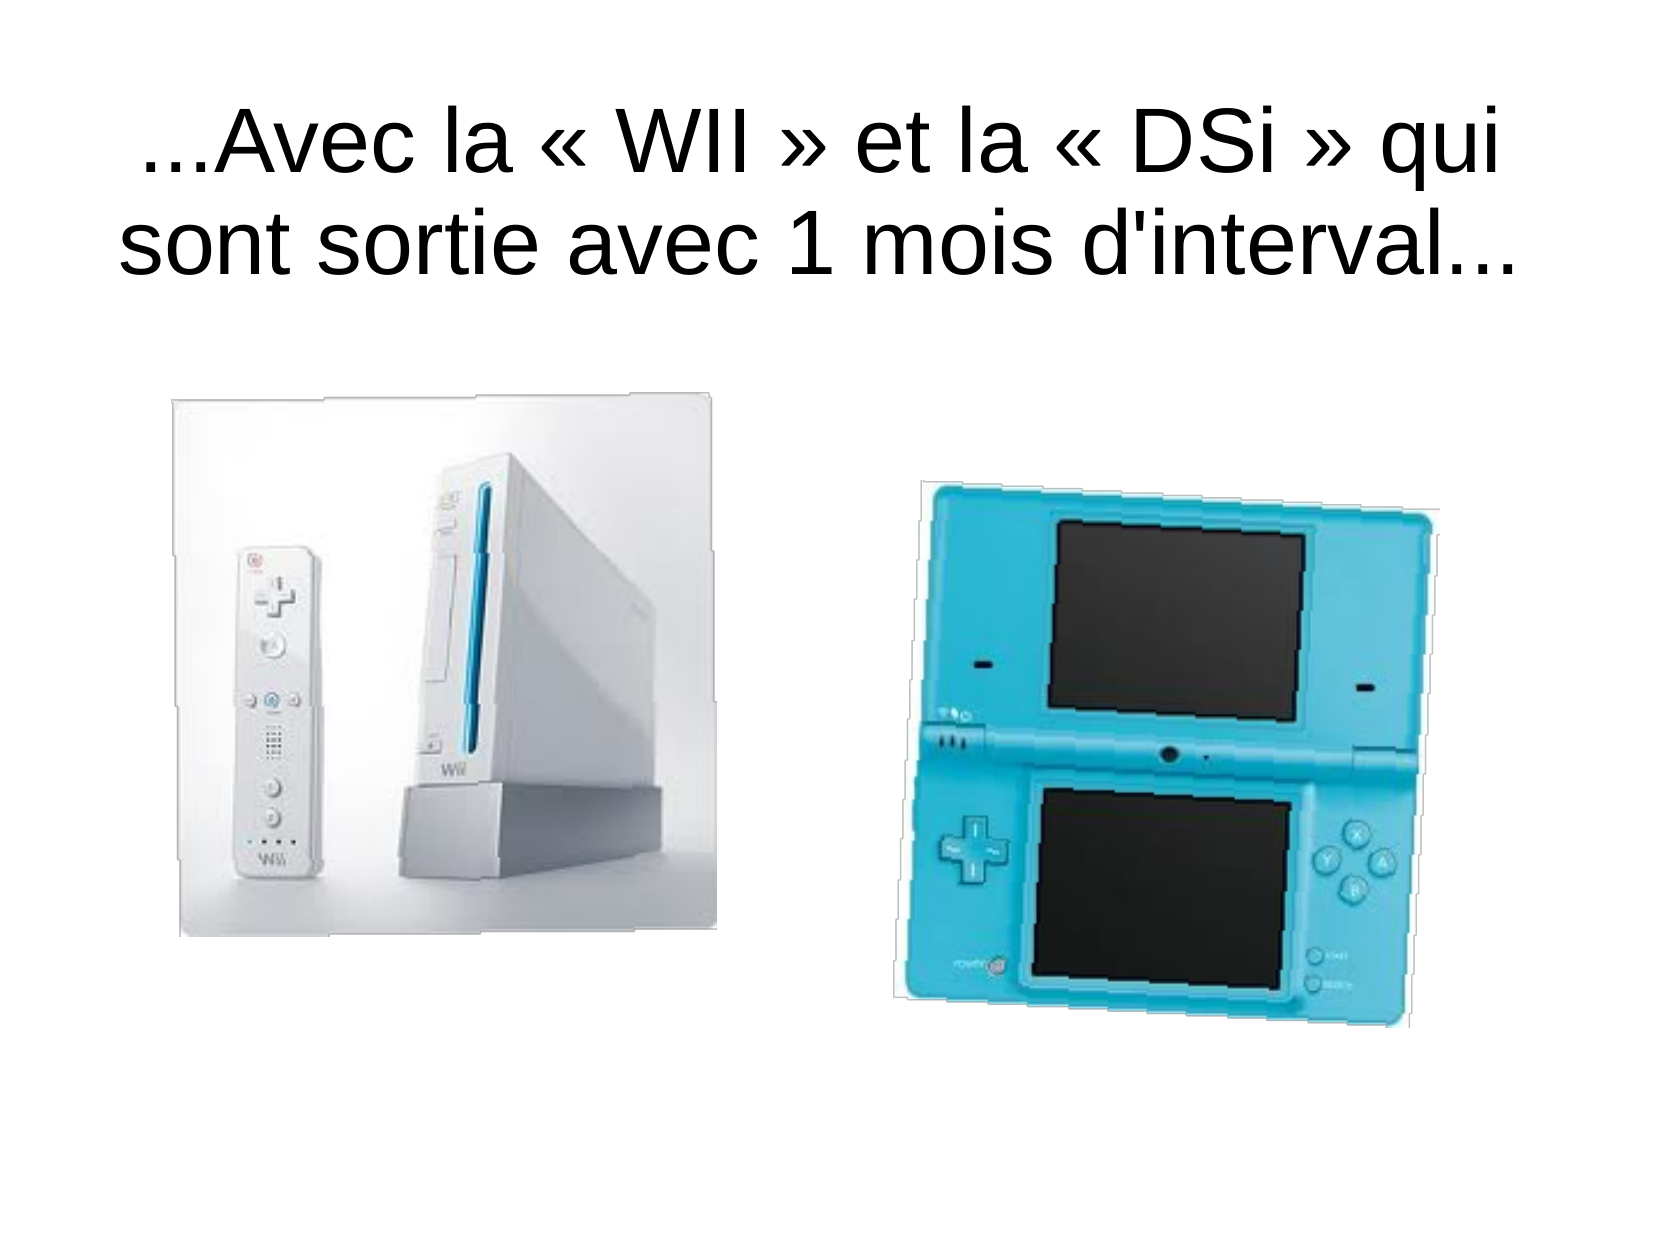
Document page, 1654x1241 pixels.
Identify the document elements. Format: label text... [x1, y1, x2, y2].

picture [892, 480, 1440, 1028]
title ...Avec la « WII » et la « DSi » qui sont sortie avec 1 mois d'interval... [76, 37, 1565, 346]
picture [171, 391, 717, 937]
